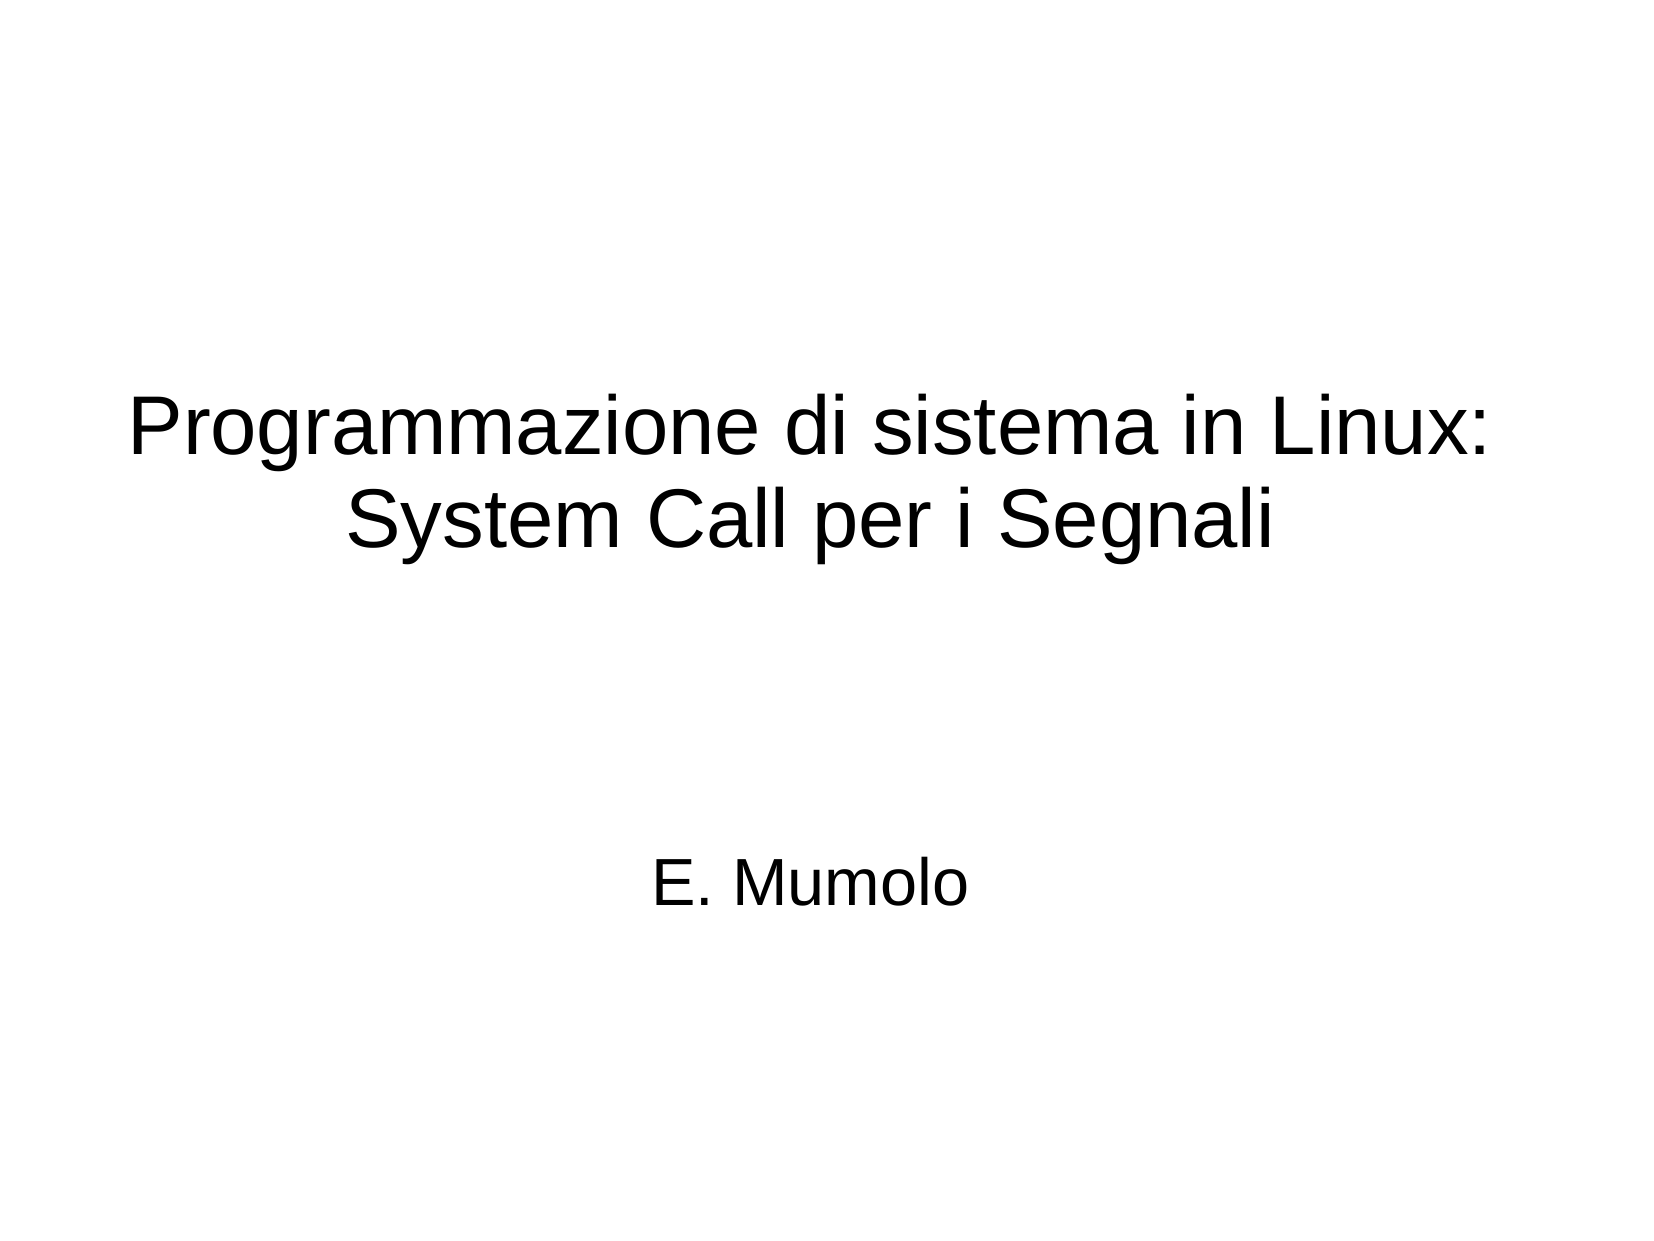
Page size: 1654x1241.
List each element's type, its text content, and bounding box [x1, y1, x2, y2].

subtitle Programmazione di sistema in Linux: System Call per i Segnali E. Mumolo [82, 290, 1538, 1010]
